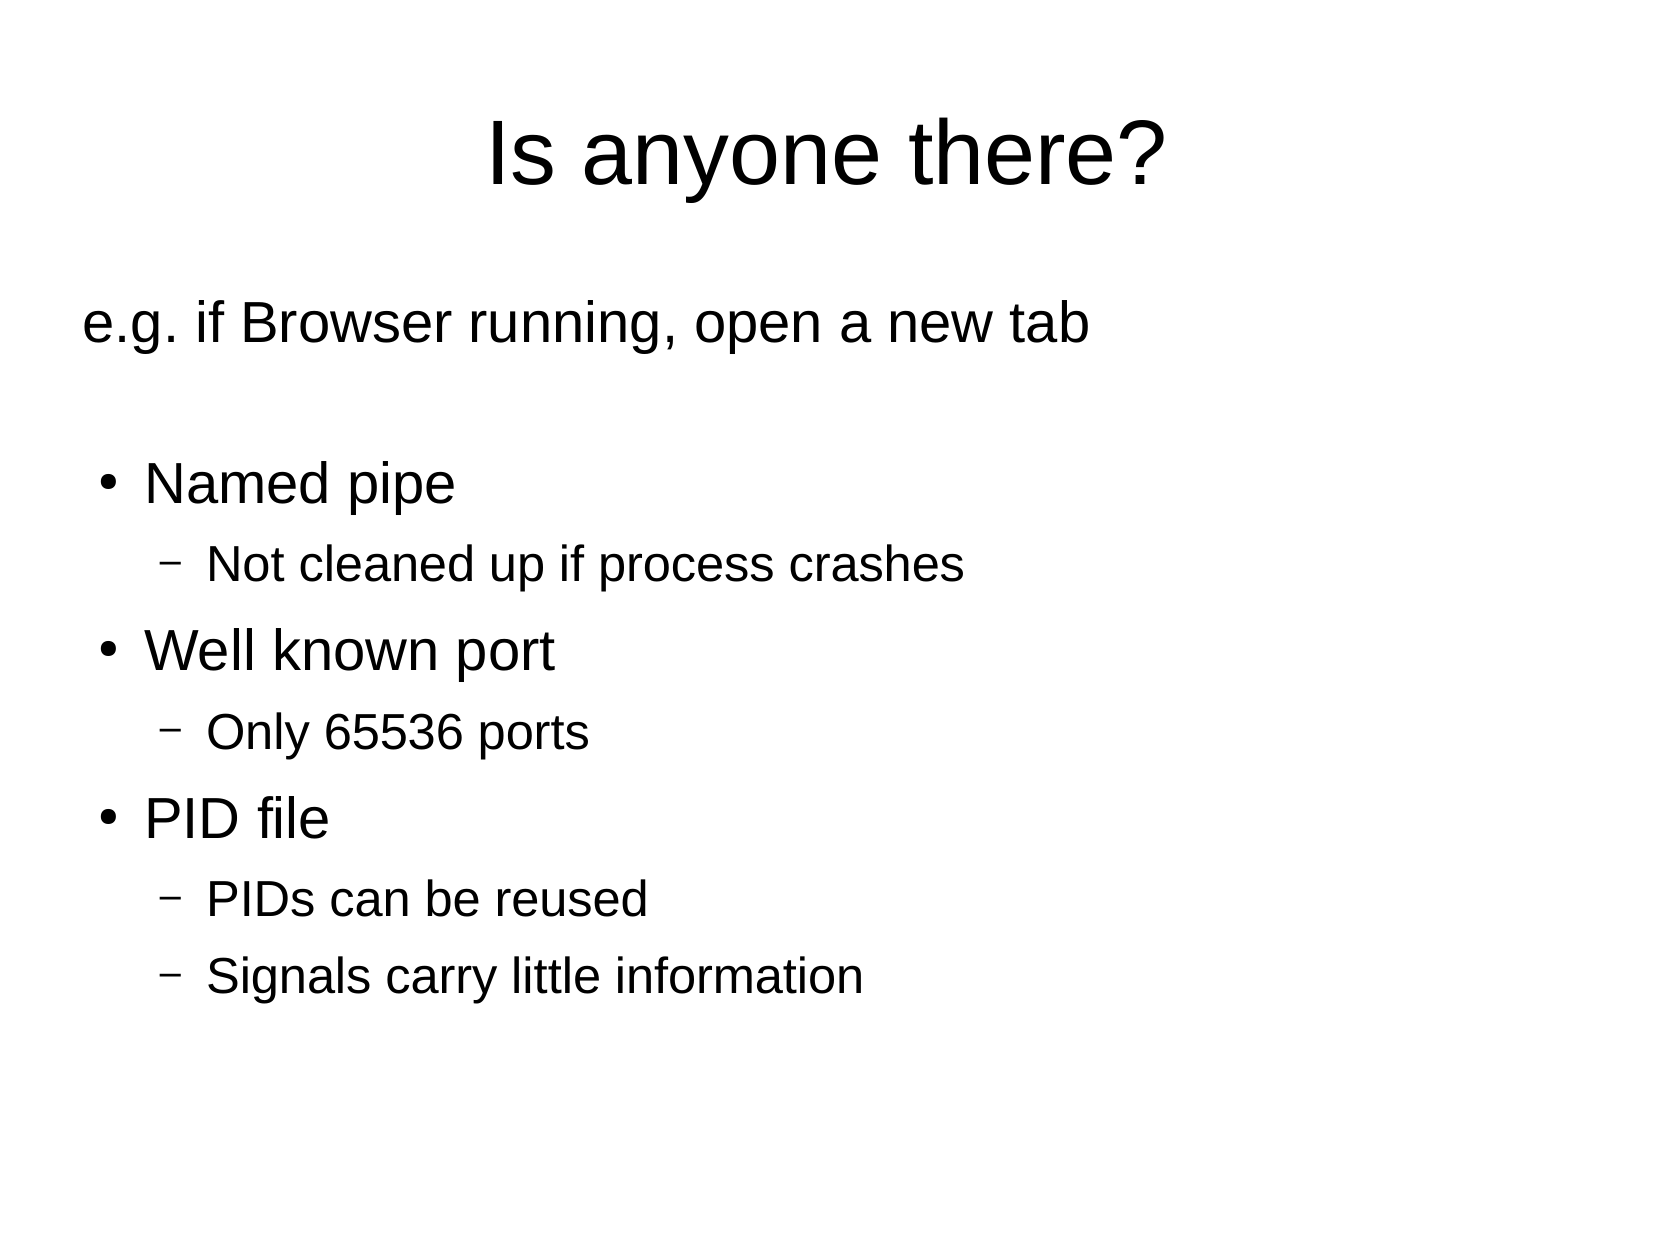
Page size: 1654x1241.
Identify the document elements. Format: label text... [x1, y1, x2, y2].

list e.g. if Browser running, open a new tab Named pipe Not cleaned up if process crashes Well known port Only 65536 ports PID file PIDs can be reused Signals carry little information [82, 290, 1571, 1010]
title Is anyone there? [82, 49, 1571, 257]
